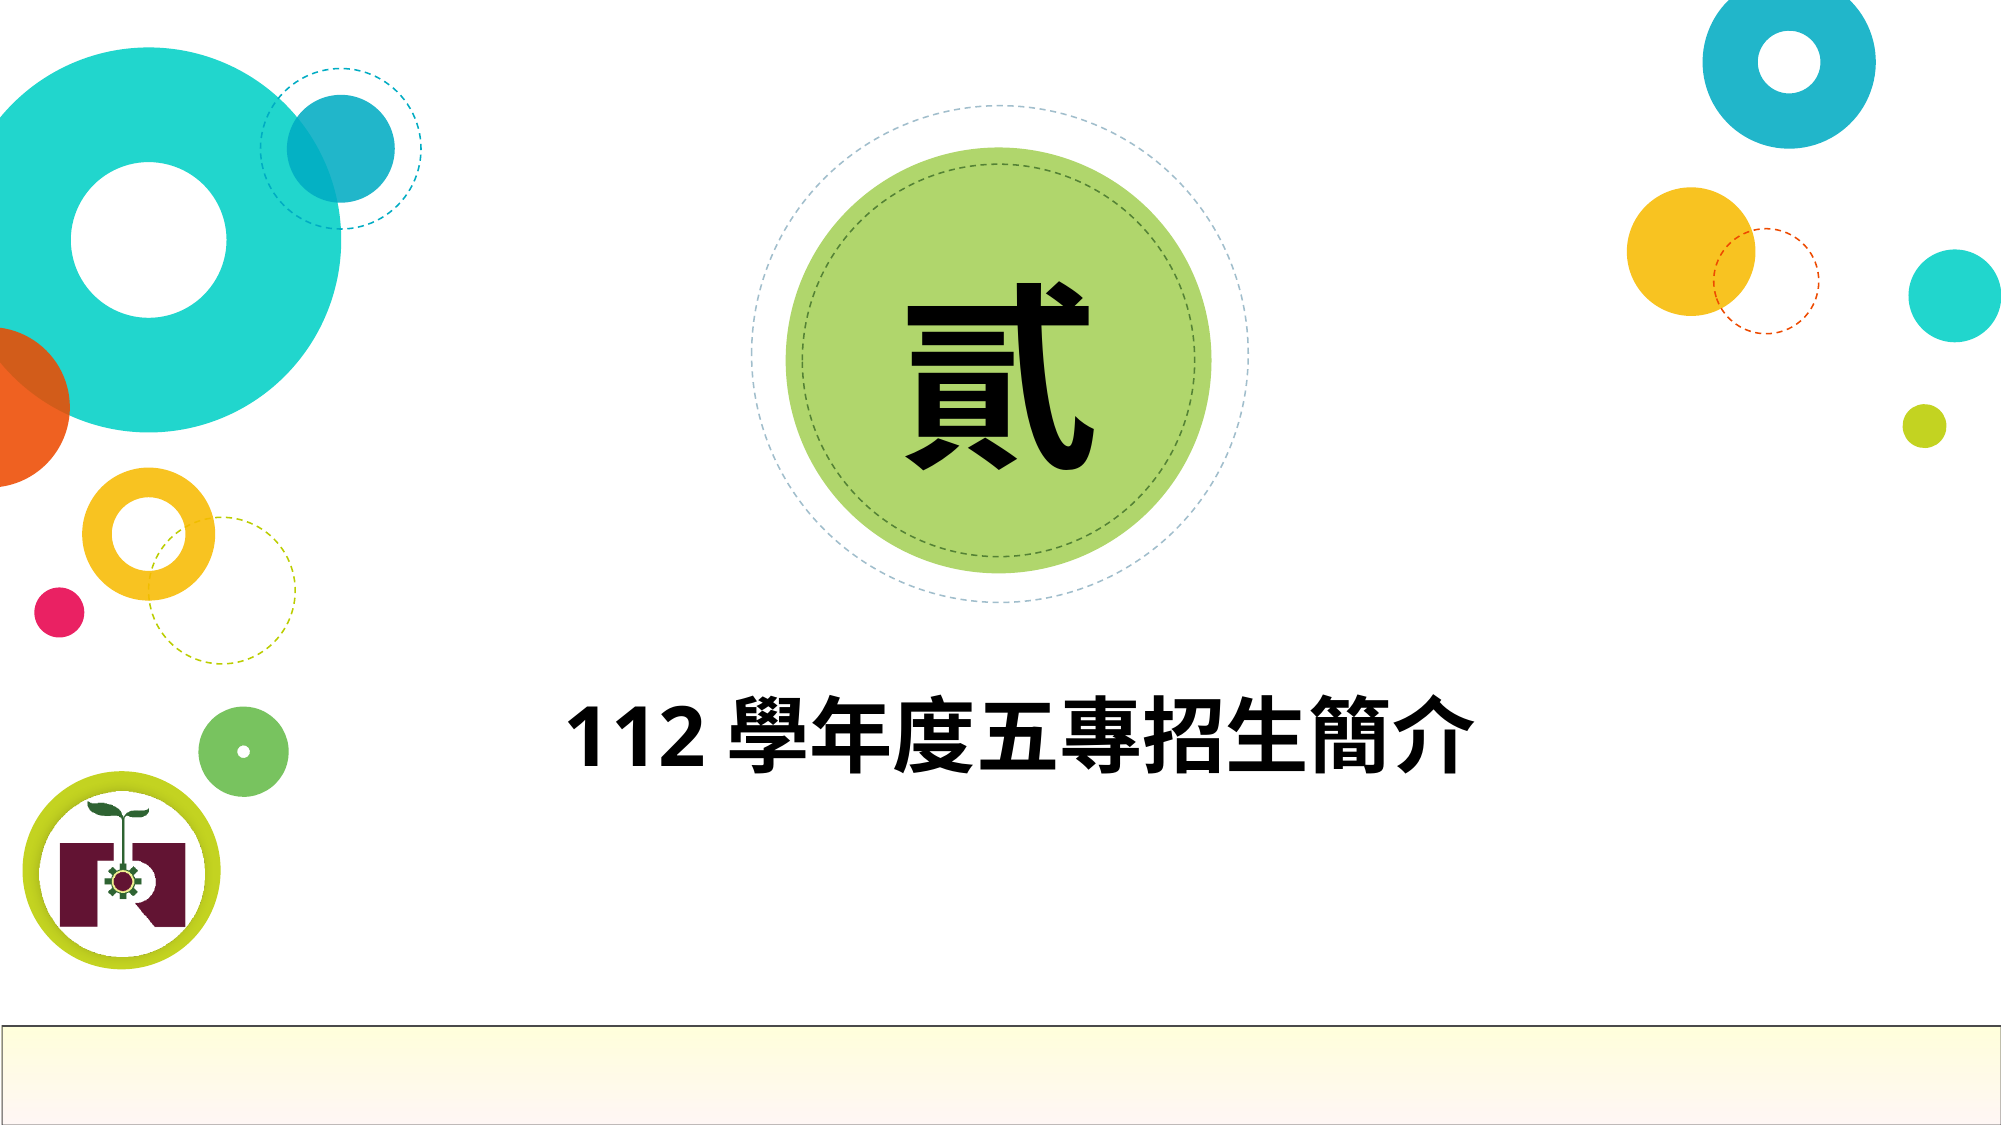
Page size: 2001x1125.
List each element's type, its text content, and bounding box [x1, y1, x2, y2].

picture [39, 791, 205, 957]
text_box 貳 [754, 180, 1243, 508]
text_box [845, 508, 1153, 574]
text_box 112學年度五專招生簡介 [496, 683, 1544, 798]
text_box [885, 147, 1112, 180]
